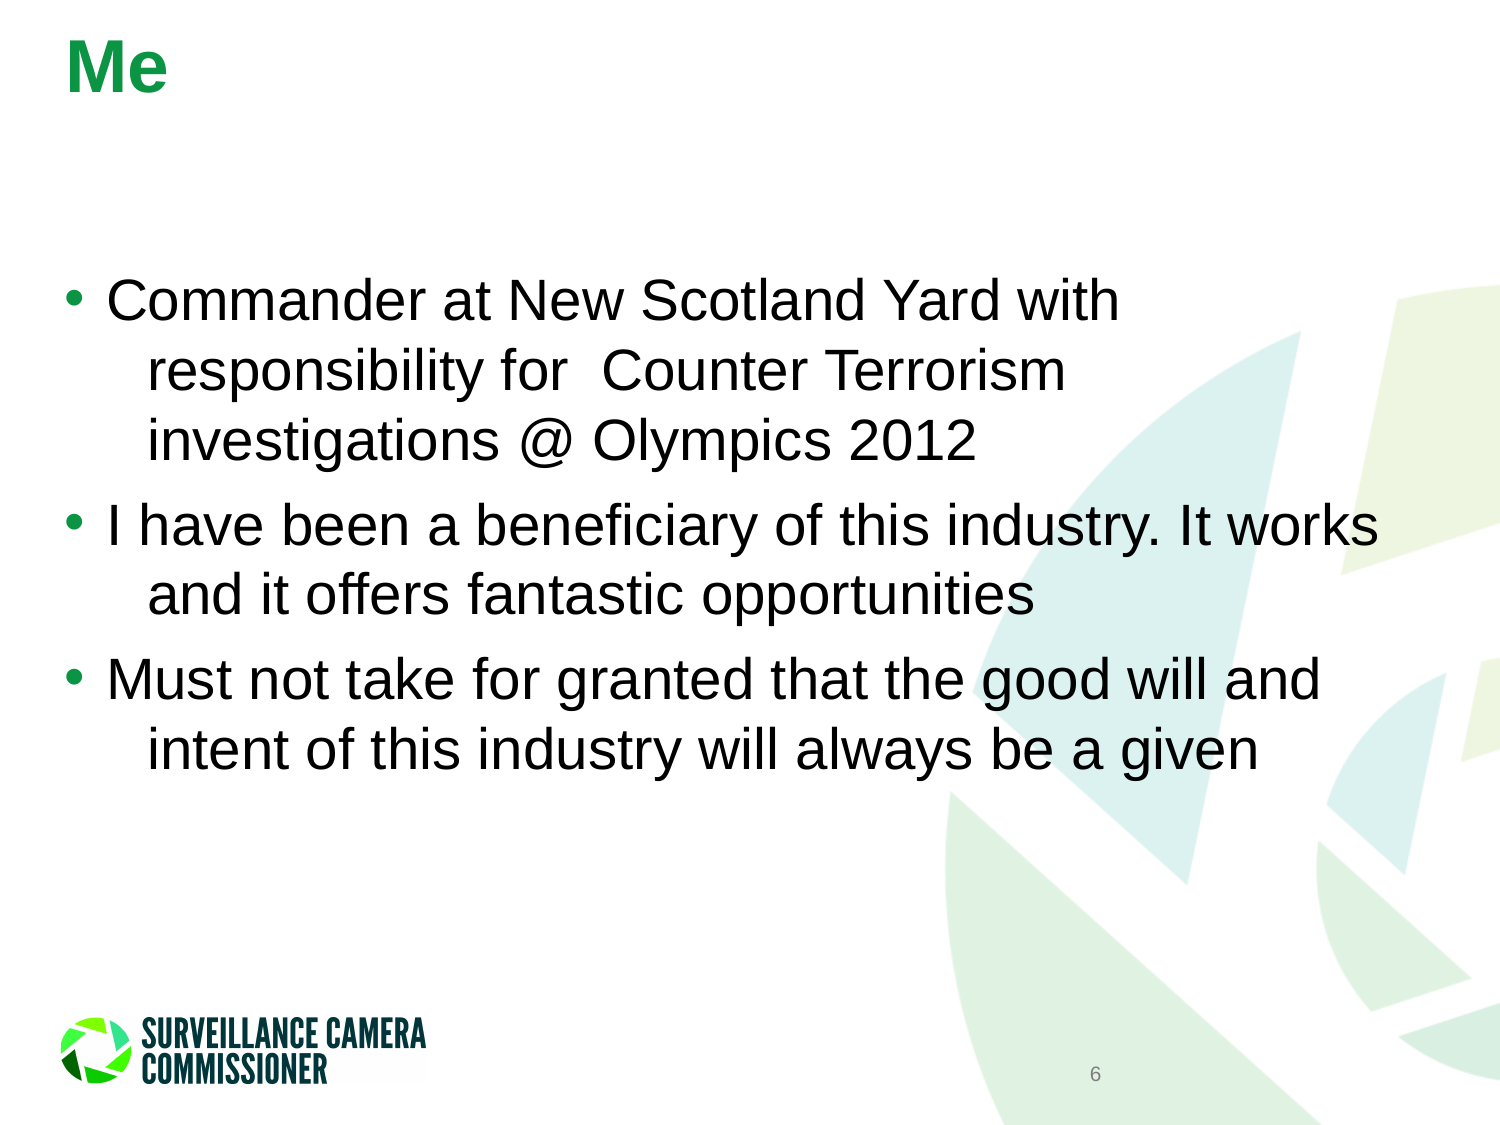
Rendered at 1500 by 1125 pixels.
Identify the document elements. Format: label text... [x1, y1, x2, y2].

list Commander at New Scotland Yard with responsibility for Counter Terrorism investigations @ Olympics 2012 I have been a beneficiary of this industry. It works and it offers fantastic opportunities Must not take for granted that the good will and intent of this industry will always be a given [64, 262, 1415, 988]
text_box 6 [1074, 1042, 1426, 1103]
title Me [0, 0, 1500, 221]
